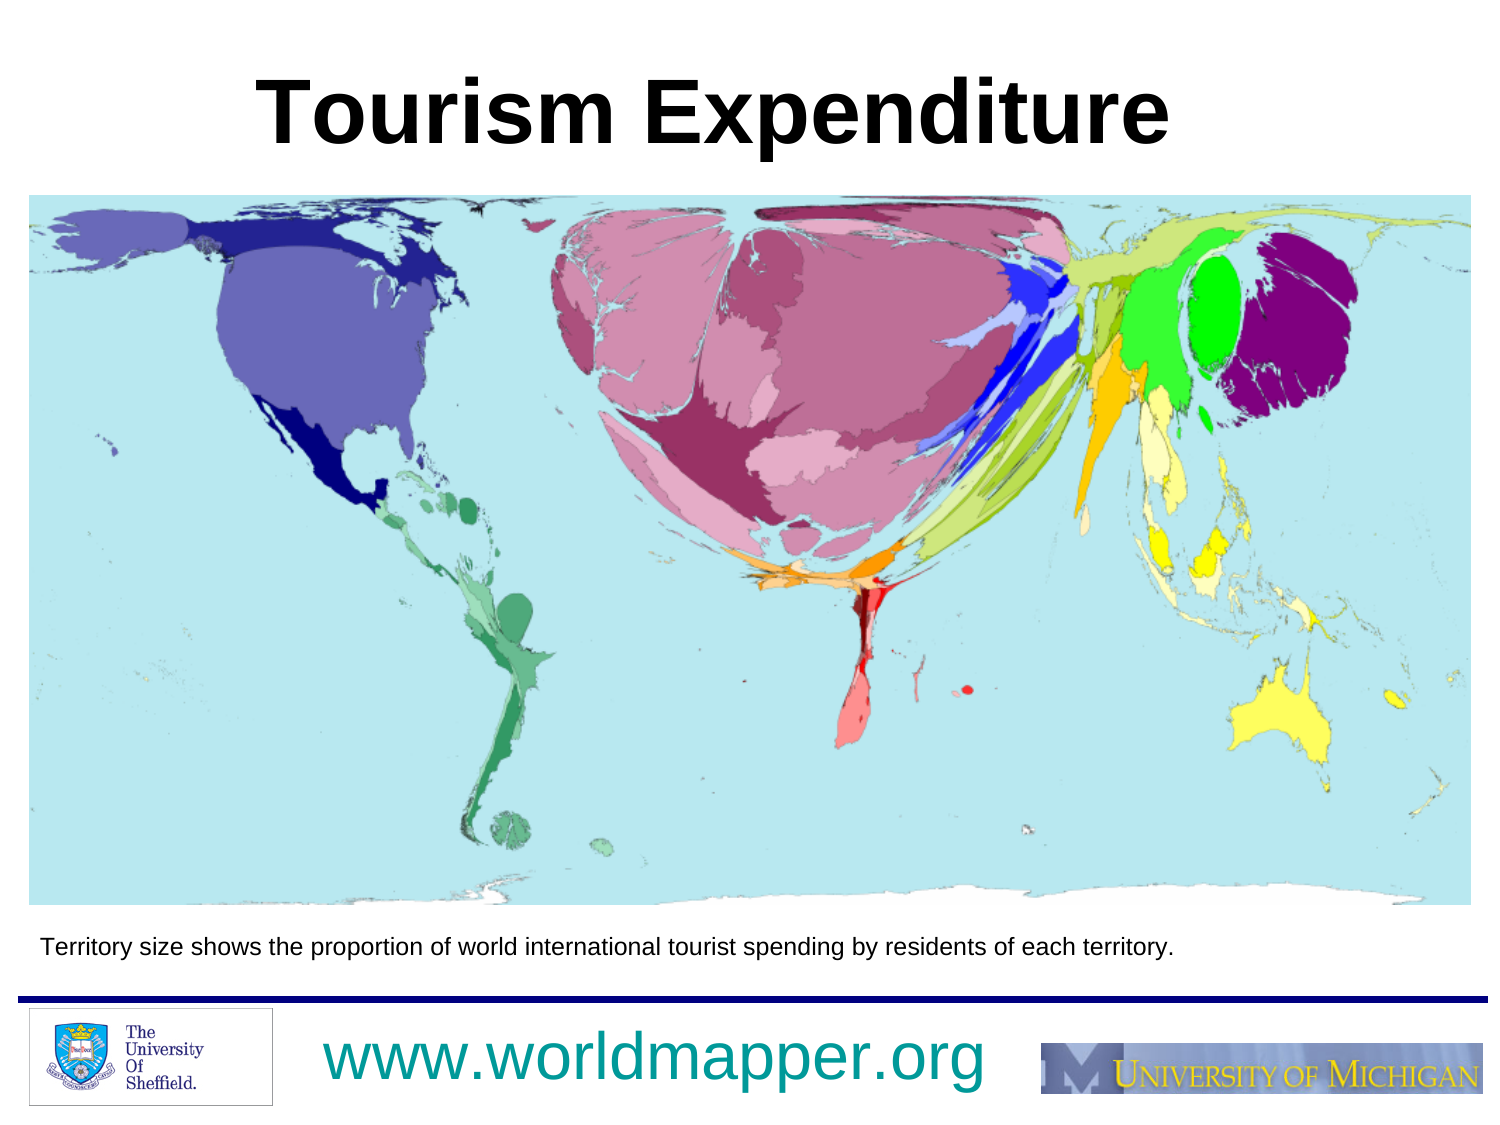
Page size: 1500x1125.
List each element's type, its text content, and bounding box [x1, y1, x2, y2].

picture [29, 195, 1471, 905]
text_box Territory size shows the proportion of world international tourist spending by residents of each territory. [24, 925, 1200, 969]
title Tourism Expenditure [76, 42, 1352, 195]
picture [1041, 1043, 1483, 1094]
picture [29, 1008, 273, 1106]
